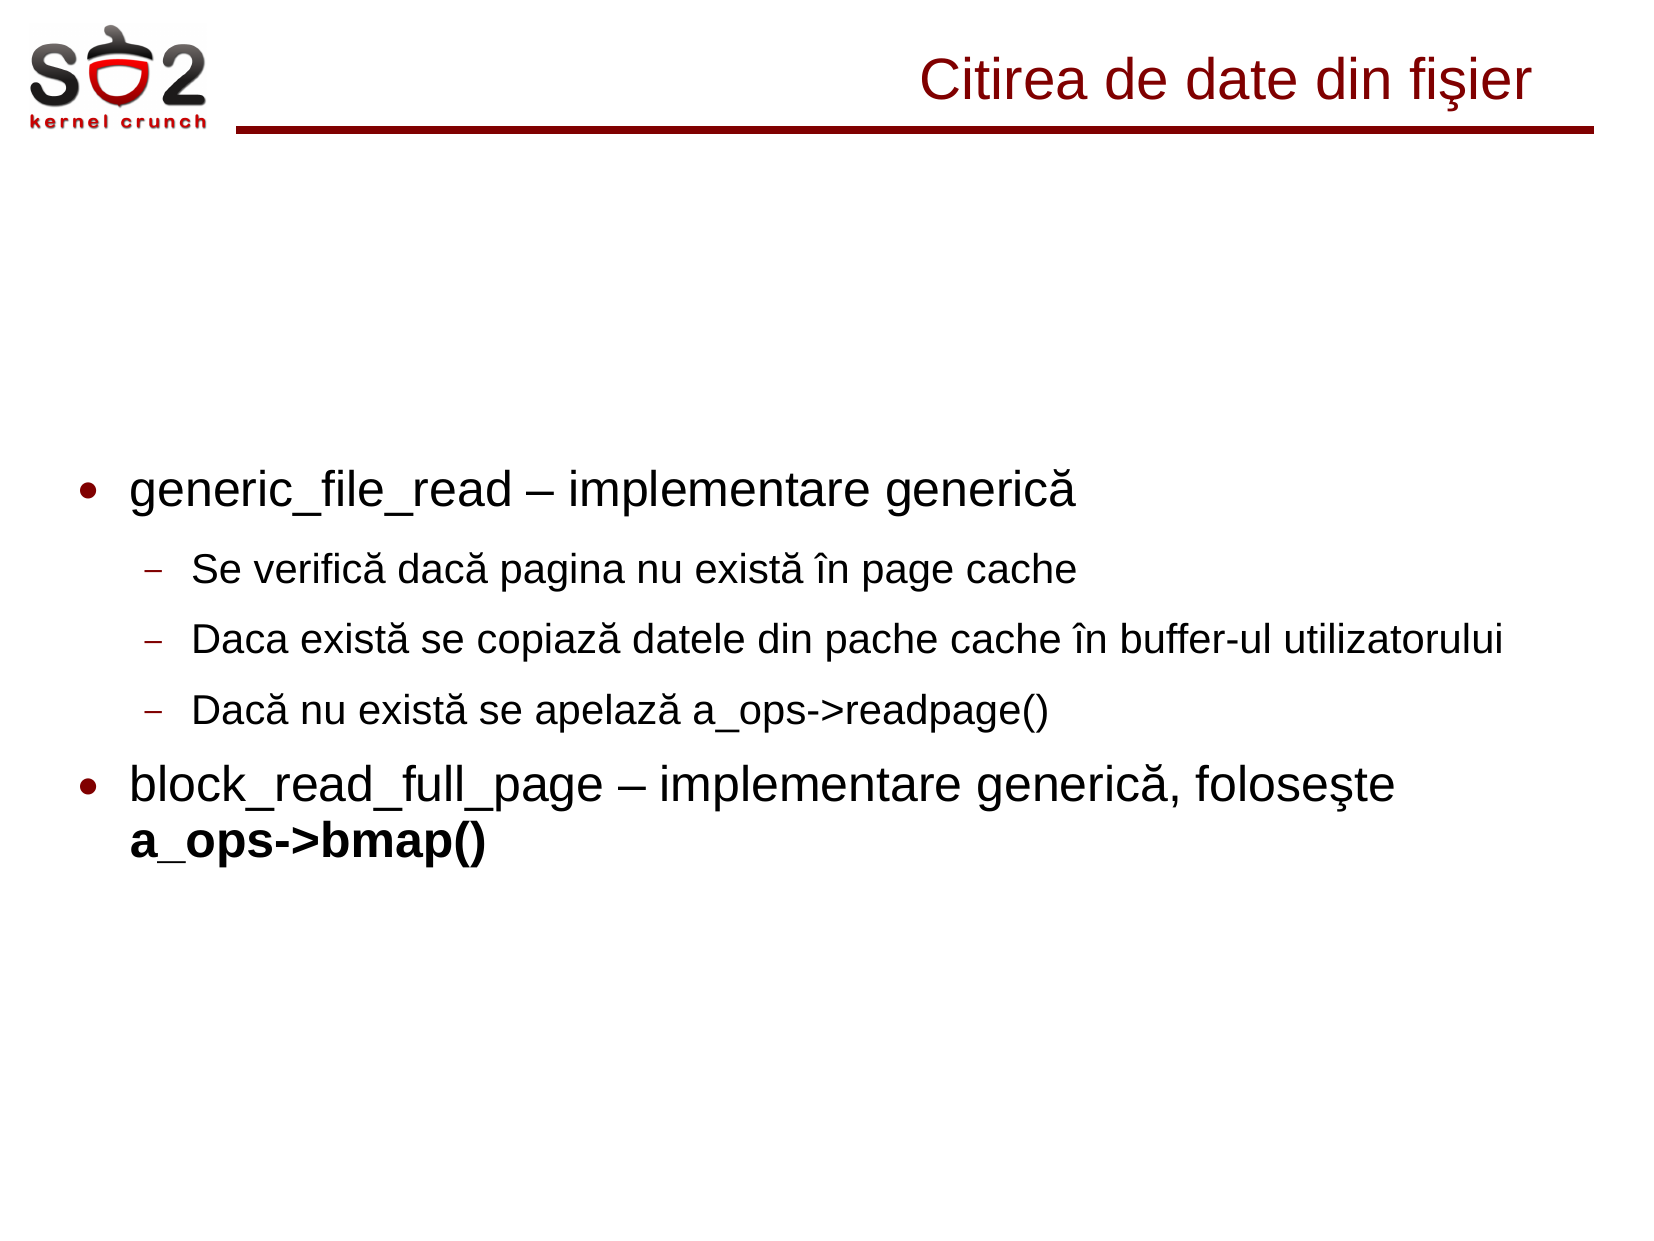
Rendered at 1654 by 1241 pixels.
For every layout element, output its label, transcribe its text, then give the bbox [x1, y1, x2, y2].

list generic_file_read – implementare generică Se verifică dacă pagina nu există în page cache Daca există se copiază datele din pache cache în buffer-ul utilizatorului Dacă nu există se apelază a_ops->readpage() block_read_full_page – implementare generică, foloseşte a_ops->bmap() [59, 177, 1595, 1152]
picture [29, 23, 121, 130]
title Citirea de date din fişier [121, 11, 1534, 148]
